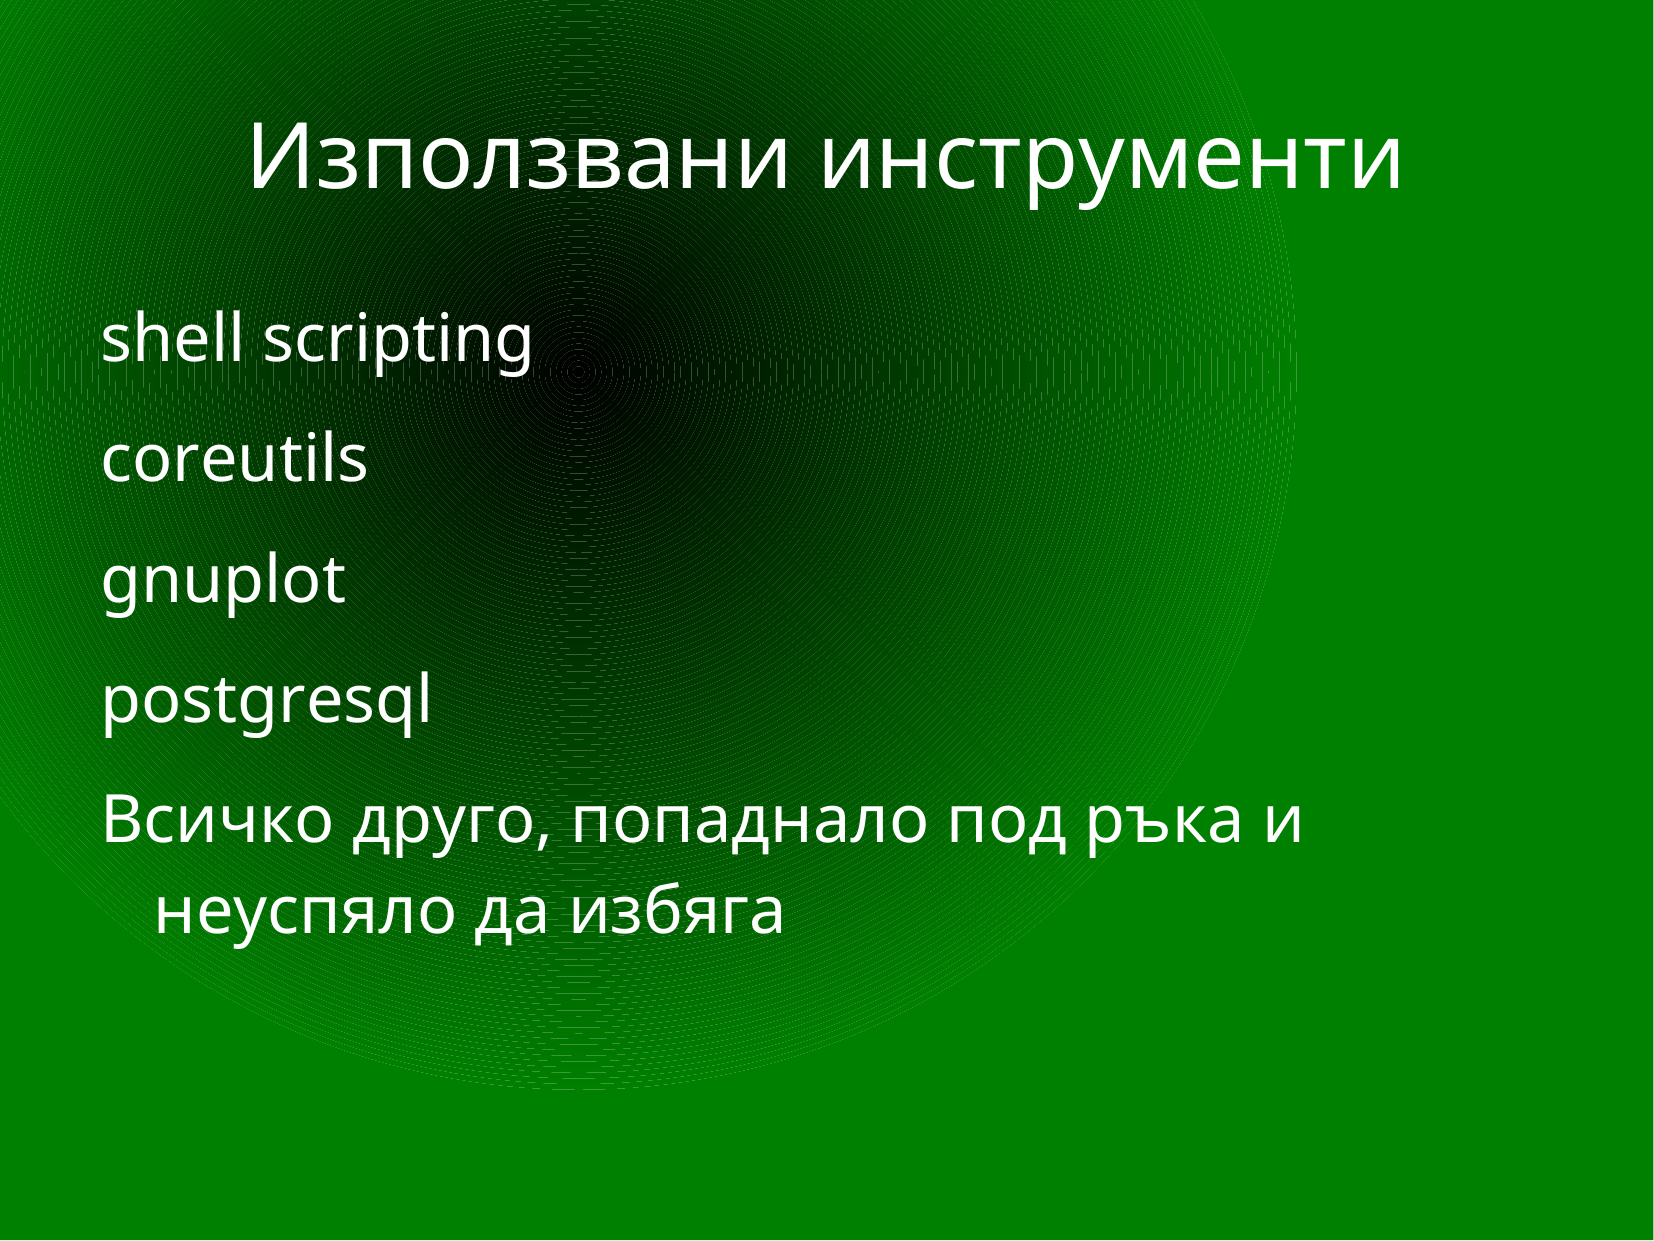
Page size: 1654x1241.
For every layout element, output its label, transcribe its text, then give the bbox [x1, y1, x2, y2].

title Използвани инструменти [82, 49, 1571, 257]
list shell scripting coreutils gnuplot postgresql Всичко друго, попаднало под ръка и неуспяло да избяга [82, 290, 1571, 1109]
